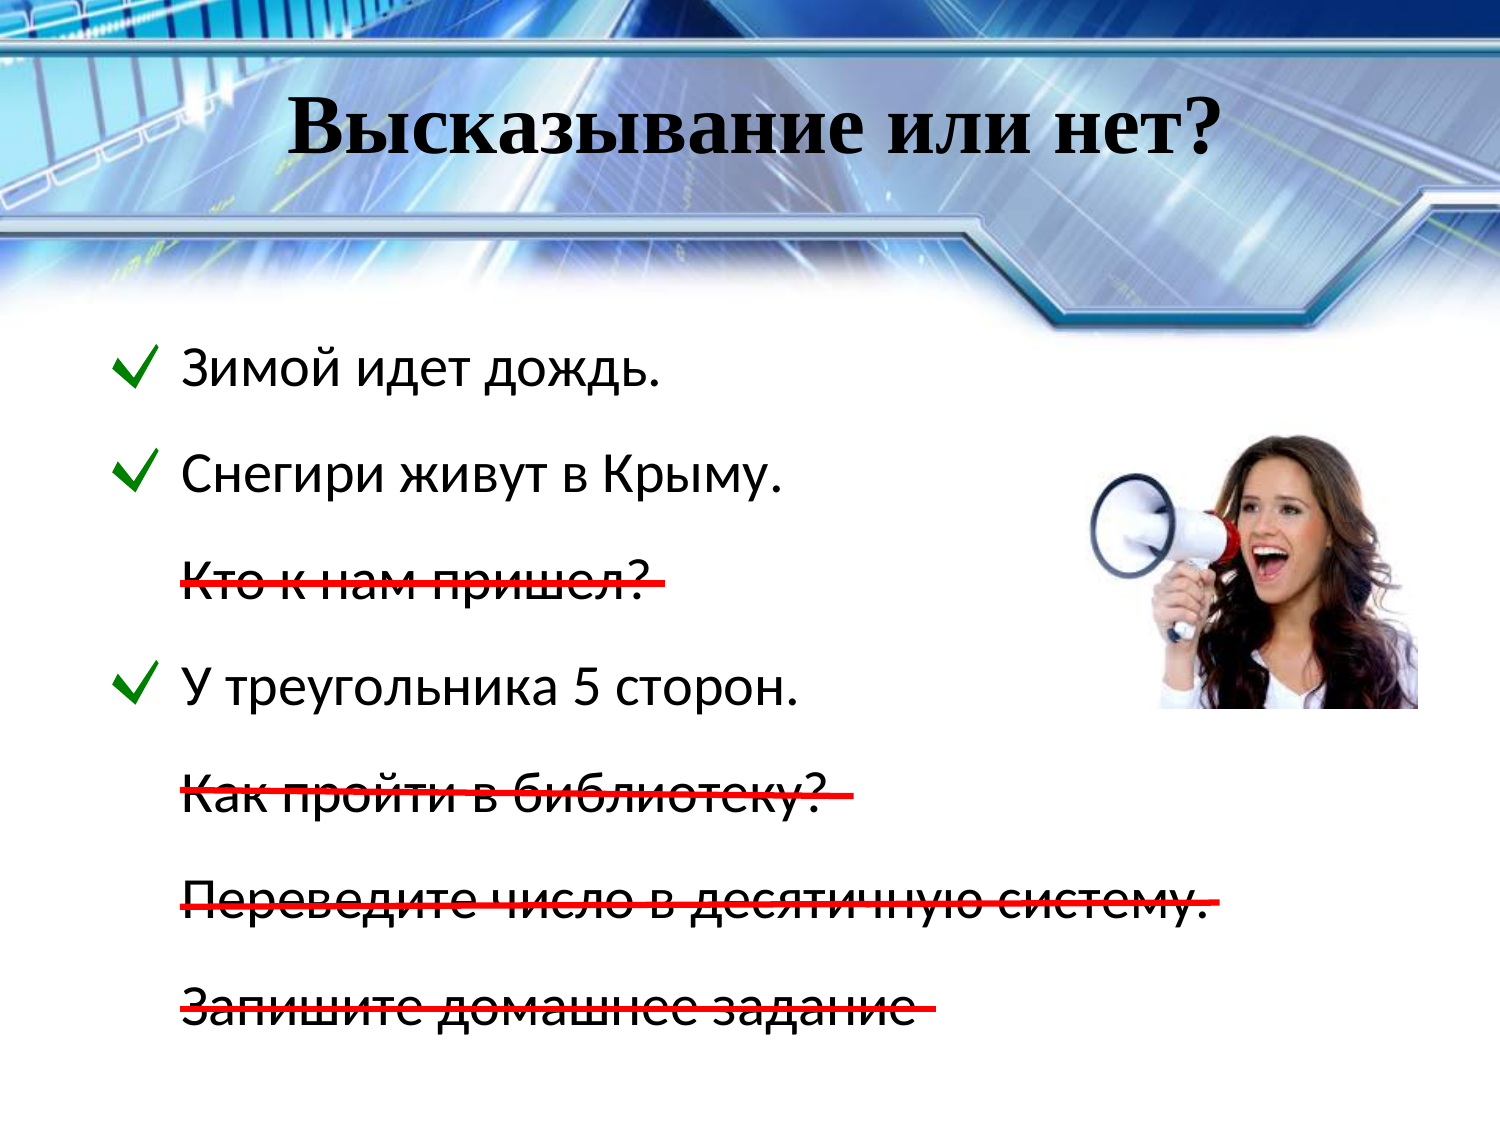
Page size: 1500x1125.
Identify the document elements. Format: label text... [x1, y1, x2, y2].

text_box Зимой идет дождь. Снегири живут в Крыму. Кто к нам пришел? У треугольника 5 сторон. Как пройти в библиотеку? Переведите число в десятичную систему. Запишите домашнее задание [76, 320, 1413, 1045]
text_box Высказывание или нет? [88, 60, 1425, 179]
picture [0, 0, 1500, 1125]
text_box [112, 447, 159, 493]
text_box [112, 343, 159, 389]
text_box [112, 659, 159, 705]
